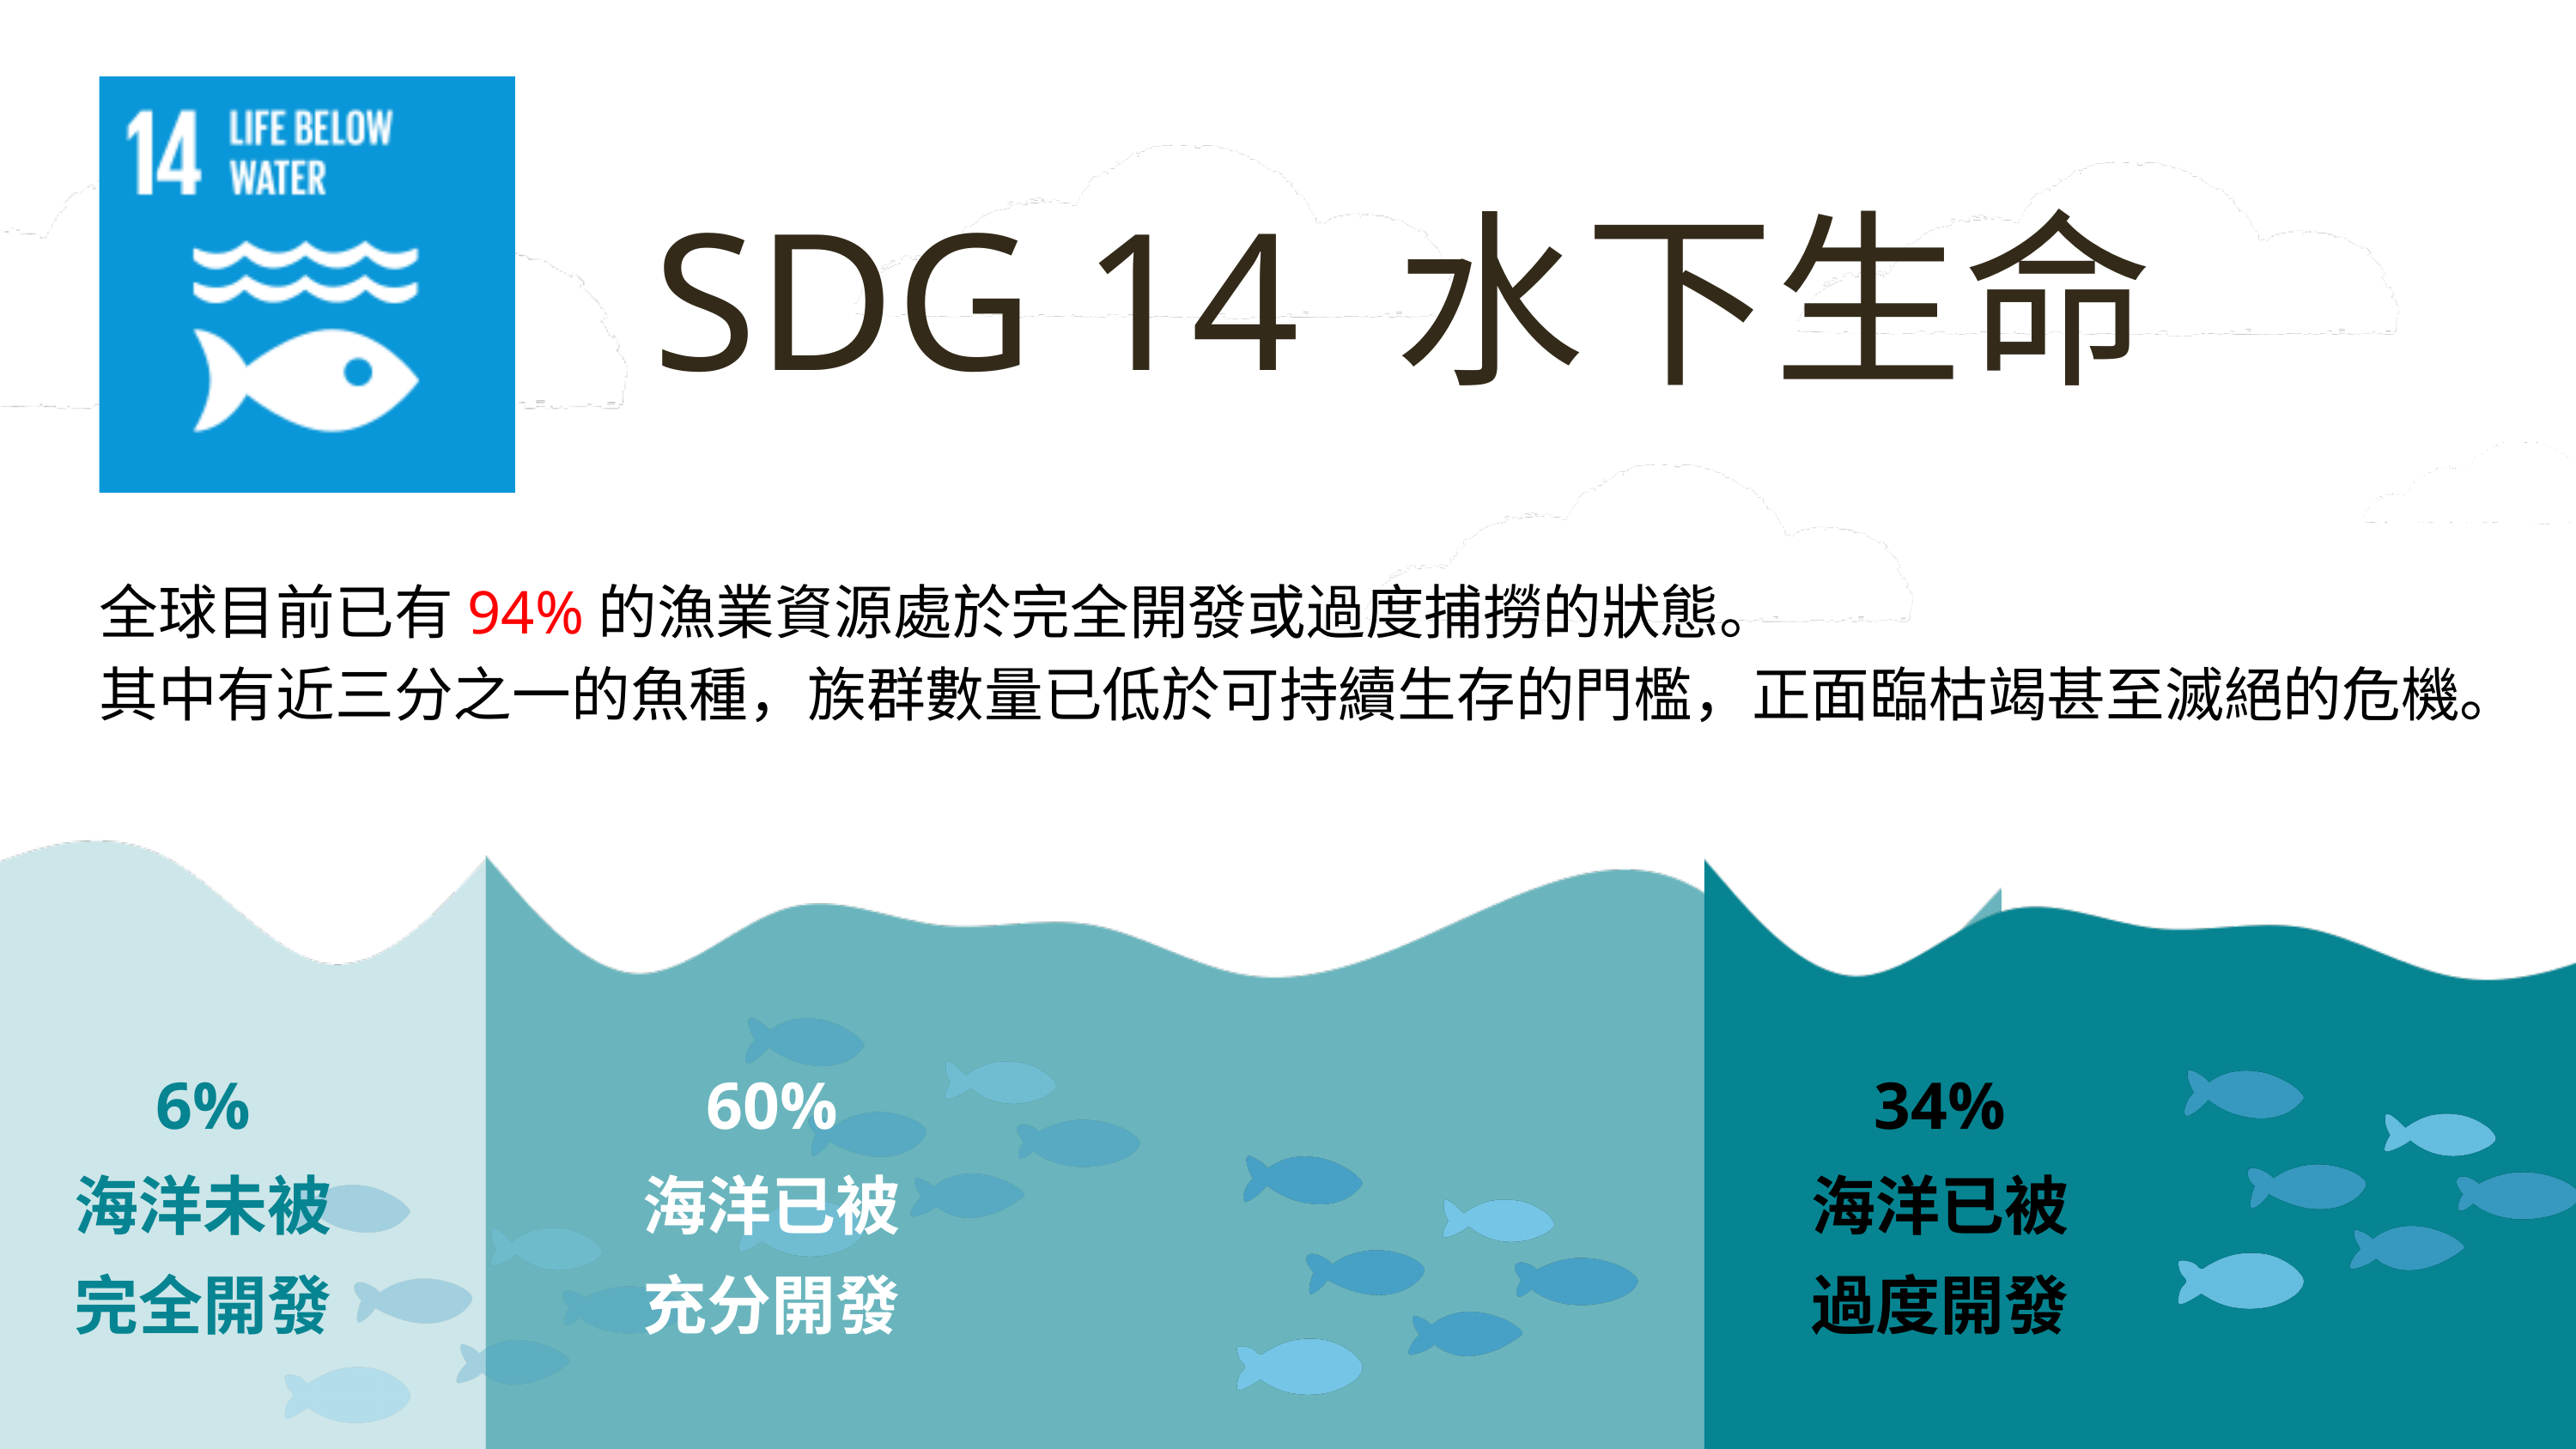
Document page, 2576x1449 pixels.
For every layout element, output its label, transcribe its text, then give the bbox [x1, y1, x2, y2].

text_box [1364, 464, 1914, 562]
text_box 60% 海洋已被 充分開發 [629, 1041, 915, 1346]
text_box [0, 826, 2576, 1449]
text_box 6% 海洋未被 完全開發 [59, 1041, 347, 1346]
text_box [0, 76, 629, 493]
text_box 34% 海洋已被 過度開發 [1796, 1041, 2084, 1346]
text_box 全球目前已有94%的漁業資源處於完全開發或過度捕撈的狀態。 其中有近三分之一的魚種，族群數量已低於可持續生存的門檻，正面臨枯竭甚至滅絕的危機。 [99, 562, 2522, 724]
text_box [2362, 440, 2576, 524]
text_box SDG 14 水下生命 [653, 142, 2512, 390]
